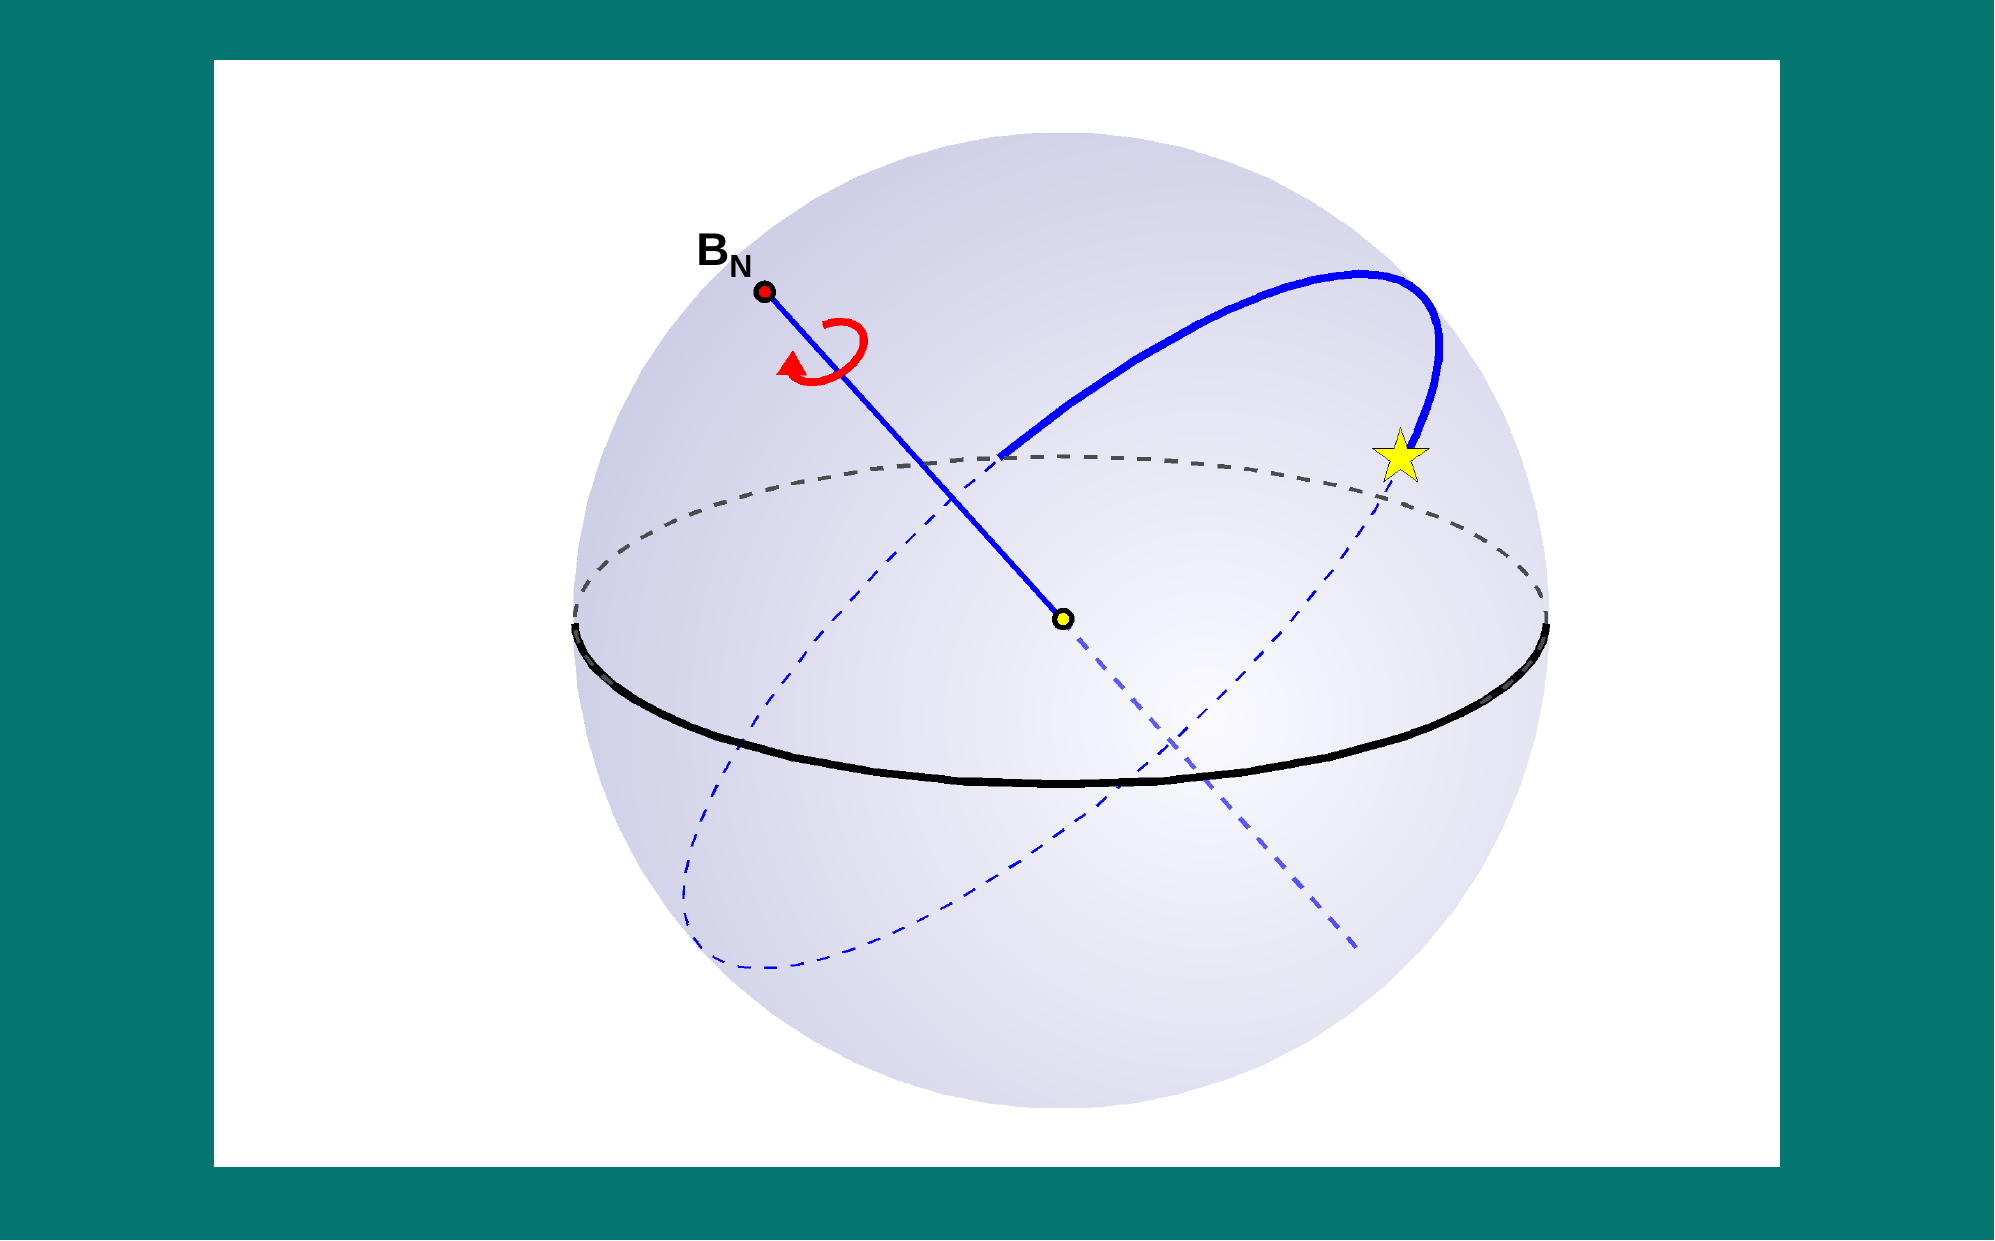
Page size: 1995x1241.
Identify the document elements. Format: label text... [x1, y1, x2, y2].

text_box BN [681, 216, 768, 292]
picture [214, 60, 1780, 1168]
